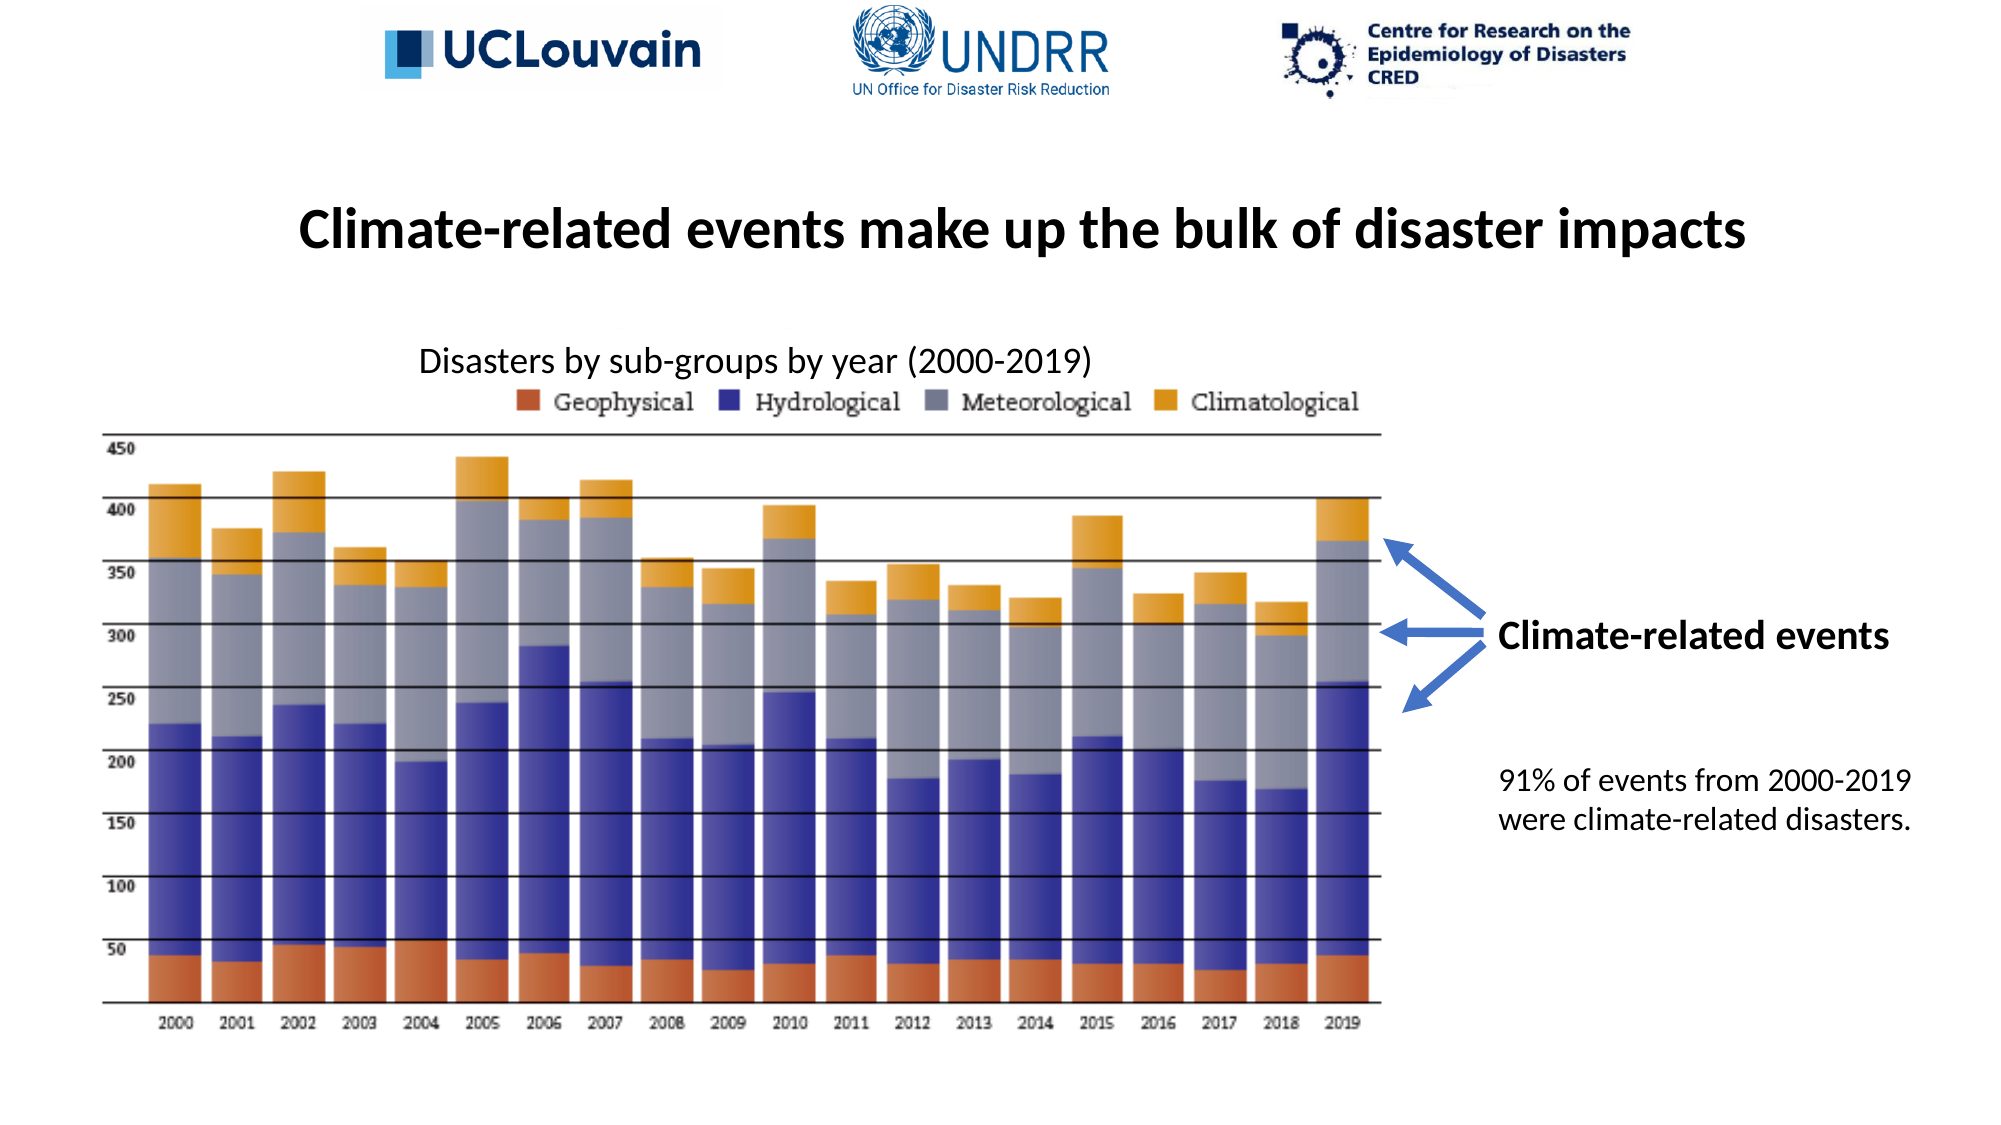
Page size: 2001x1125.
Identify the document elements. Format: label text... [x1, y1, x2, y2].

subtitle Climate-related events make up the bulk of disaster impacts [273, 190, 1774, 300]
text_box Climate-related events 91% of events from 2000-2019 were climate-related disasters. [1483, 600, 1996, 845]
picture [361, 0, 1639, 110]
text_box Disasters by sub-groups by year (2000-2019) [404, 328, 1384, 389]
picture [75, 328, 1438, 1058]
